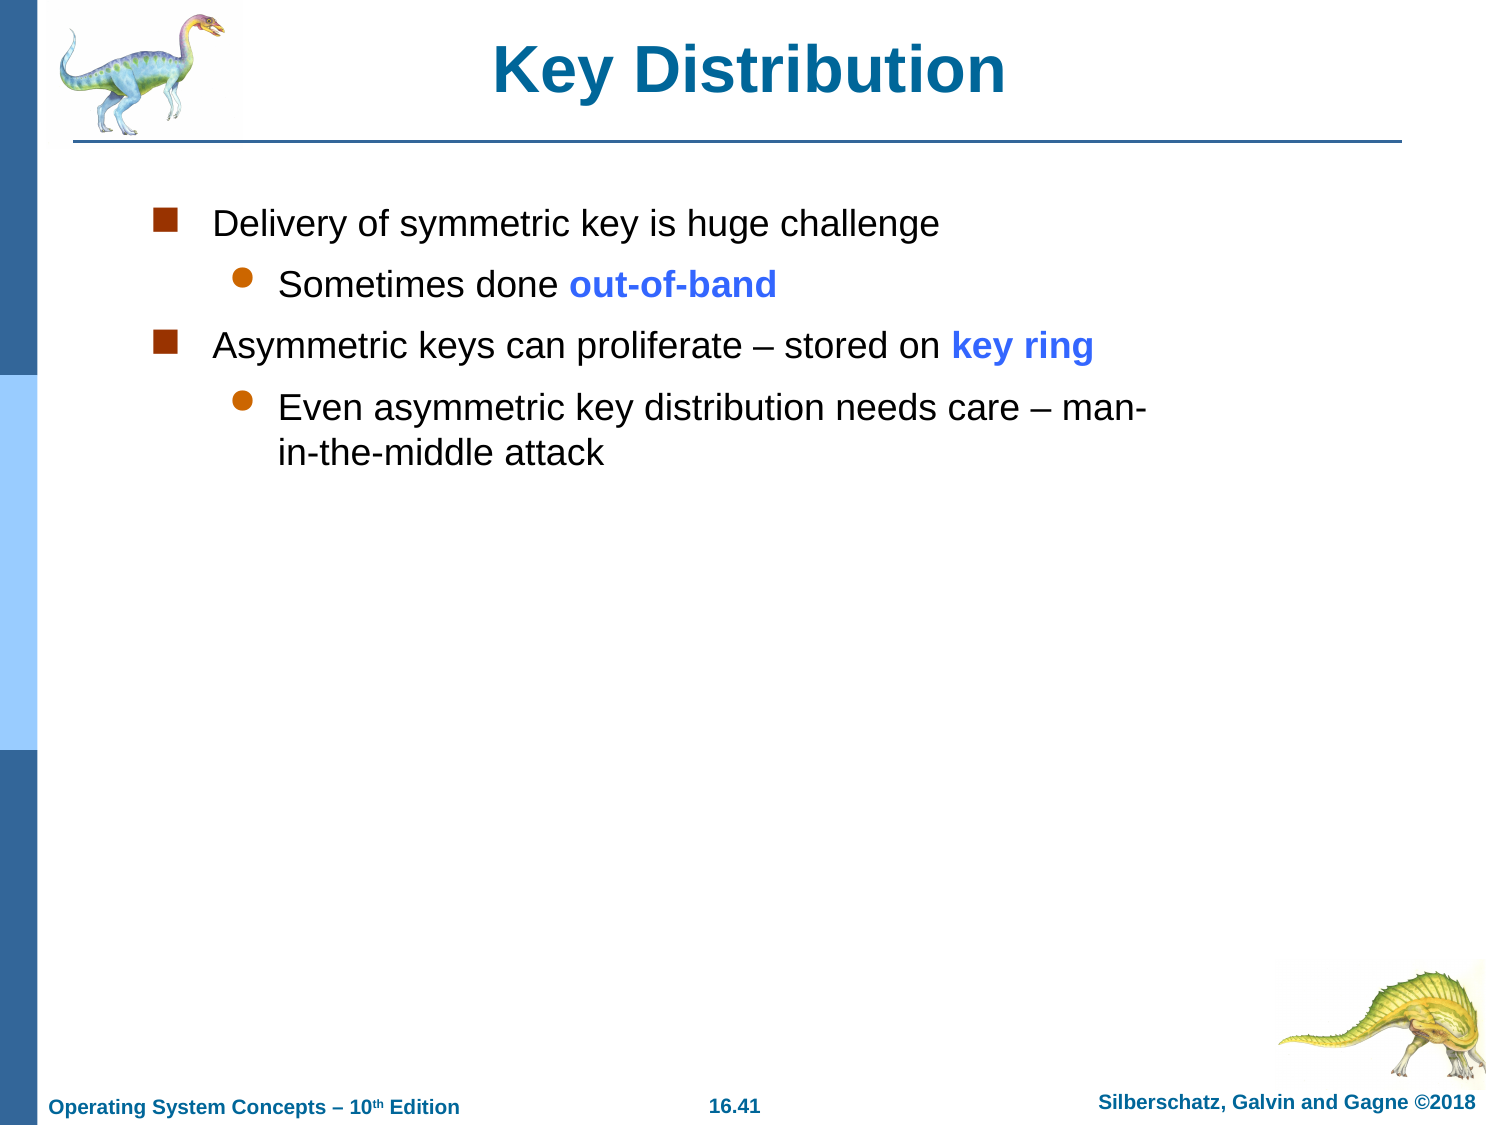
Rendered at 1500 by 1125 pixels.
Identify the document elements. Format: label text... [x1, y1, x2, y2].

picture [1275, 959, 1486, 1090]
picture [1415, 1094, 1423, 1099]
list Delivery of symmetric key is huge challenge Sometimes done out-of-band Asymmetric keys can proliferate – stored on key ring Even asymmetric key distribution needs care – man-in-the-middle attack [141, 191, 1185, 935]
picture [46, 0, 243, 149]
title Key Distribution [75, 18, 1426, 114]
